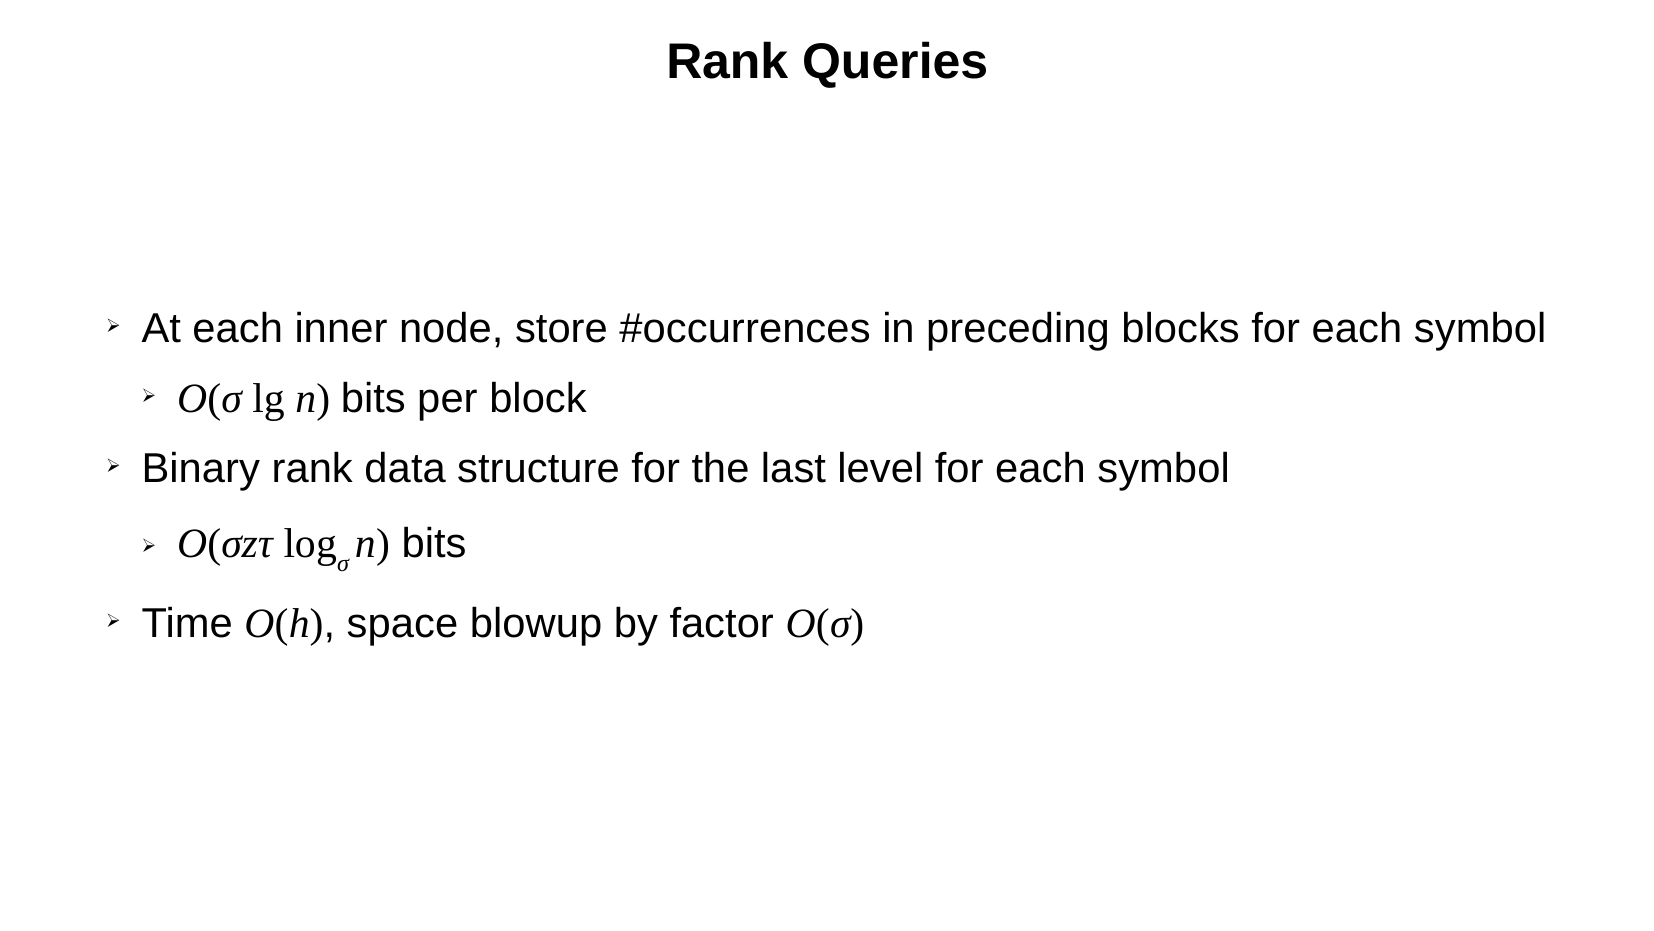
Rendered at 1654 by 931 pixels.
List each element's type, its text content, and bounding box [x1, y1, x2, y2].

text_box At each inner node, store #occurrences in preceding blocks for each symbol O(σ lg n) bits per block Binary rank data structure for the last level for each symbol O(σzτ logσ n) bits Time O(h), space blowup by factor O(σ) [91, 274, 1563, 654]
text_box Rank Queries [651, 0, 1004, 125]
